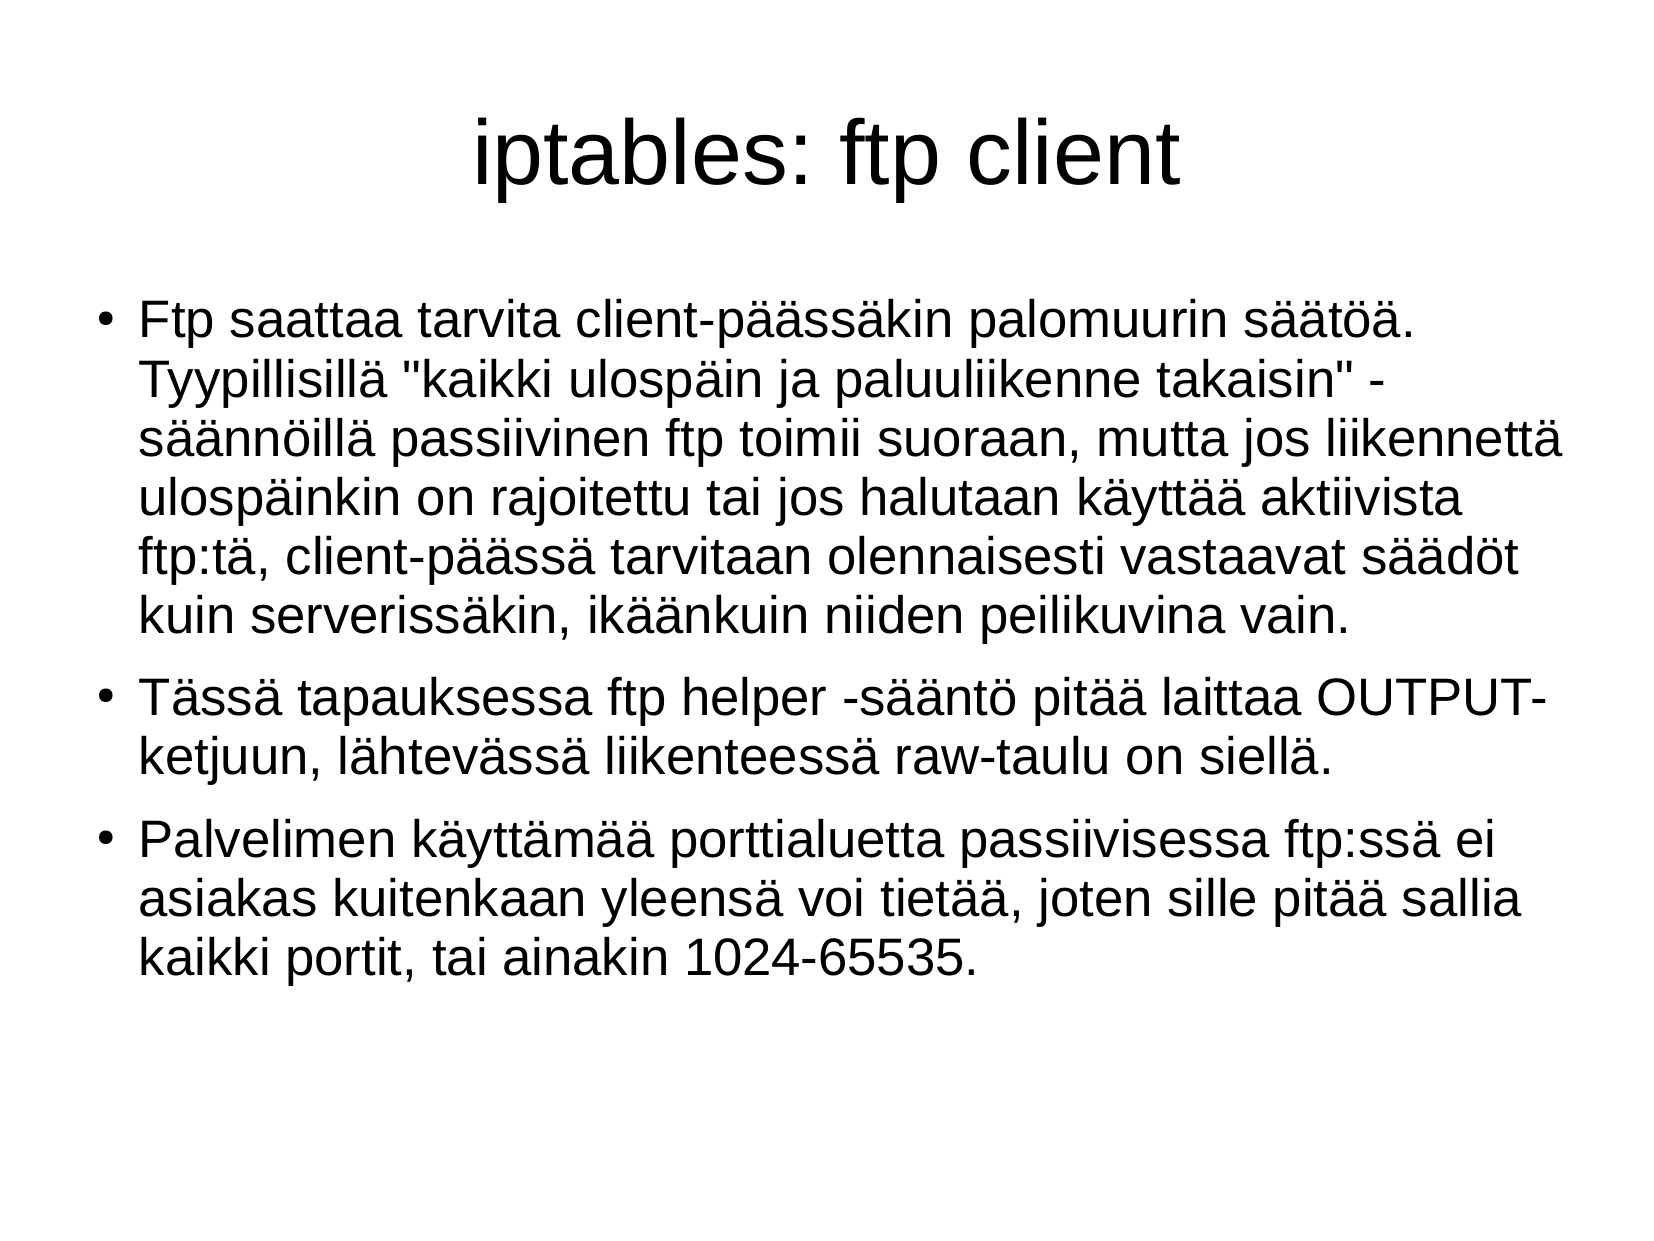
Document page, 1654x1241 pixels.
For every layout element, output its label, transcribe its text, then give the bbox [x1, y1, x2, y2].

list Ftp saattaa tarvita client-päässäkin palomuurin säätöä. Tyypillisillä "kaikki ulospäin ja paluuliikenne takaisin" -säännöillä passiivinen ftp toimii suoraan, mutta jos liikennettä ulospäinkin on rajoitettu tai jos halutaan käyttää aktiivista ftp:tä, client-päässä tarvitaan olennaisesti vastaavat säädöt kuin serverissäkin, ikäänkuin niiden peilikuvina vain. Tässä tapauksessa ftp helper -sääntö pitää laittaa OUTPUT-ketjuun, lähtevässä liikenteessä raw-taulu on siellä. Palvelimen käyttämää porttialuetta passiivisessa ftp:ssä ei asiakas kuitenkaan yleensä voi tietää, joten sille pitää sallia kaikki portit, tai ainakin 1024-65535. [82, 290, 1571, 1010]
title iptables: ftp client [82, 49, 1571, 257]
